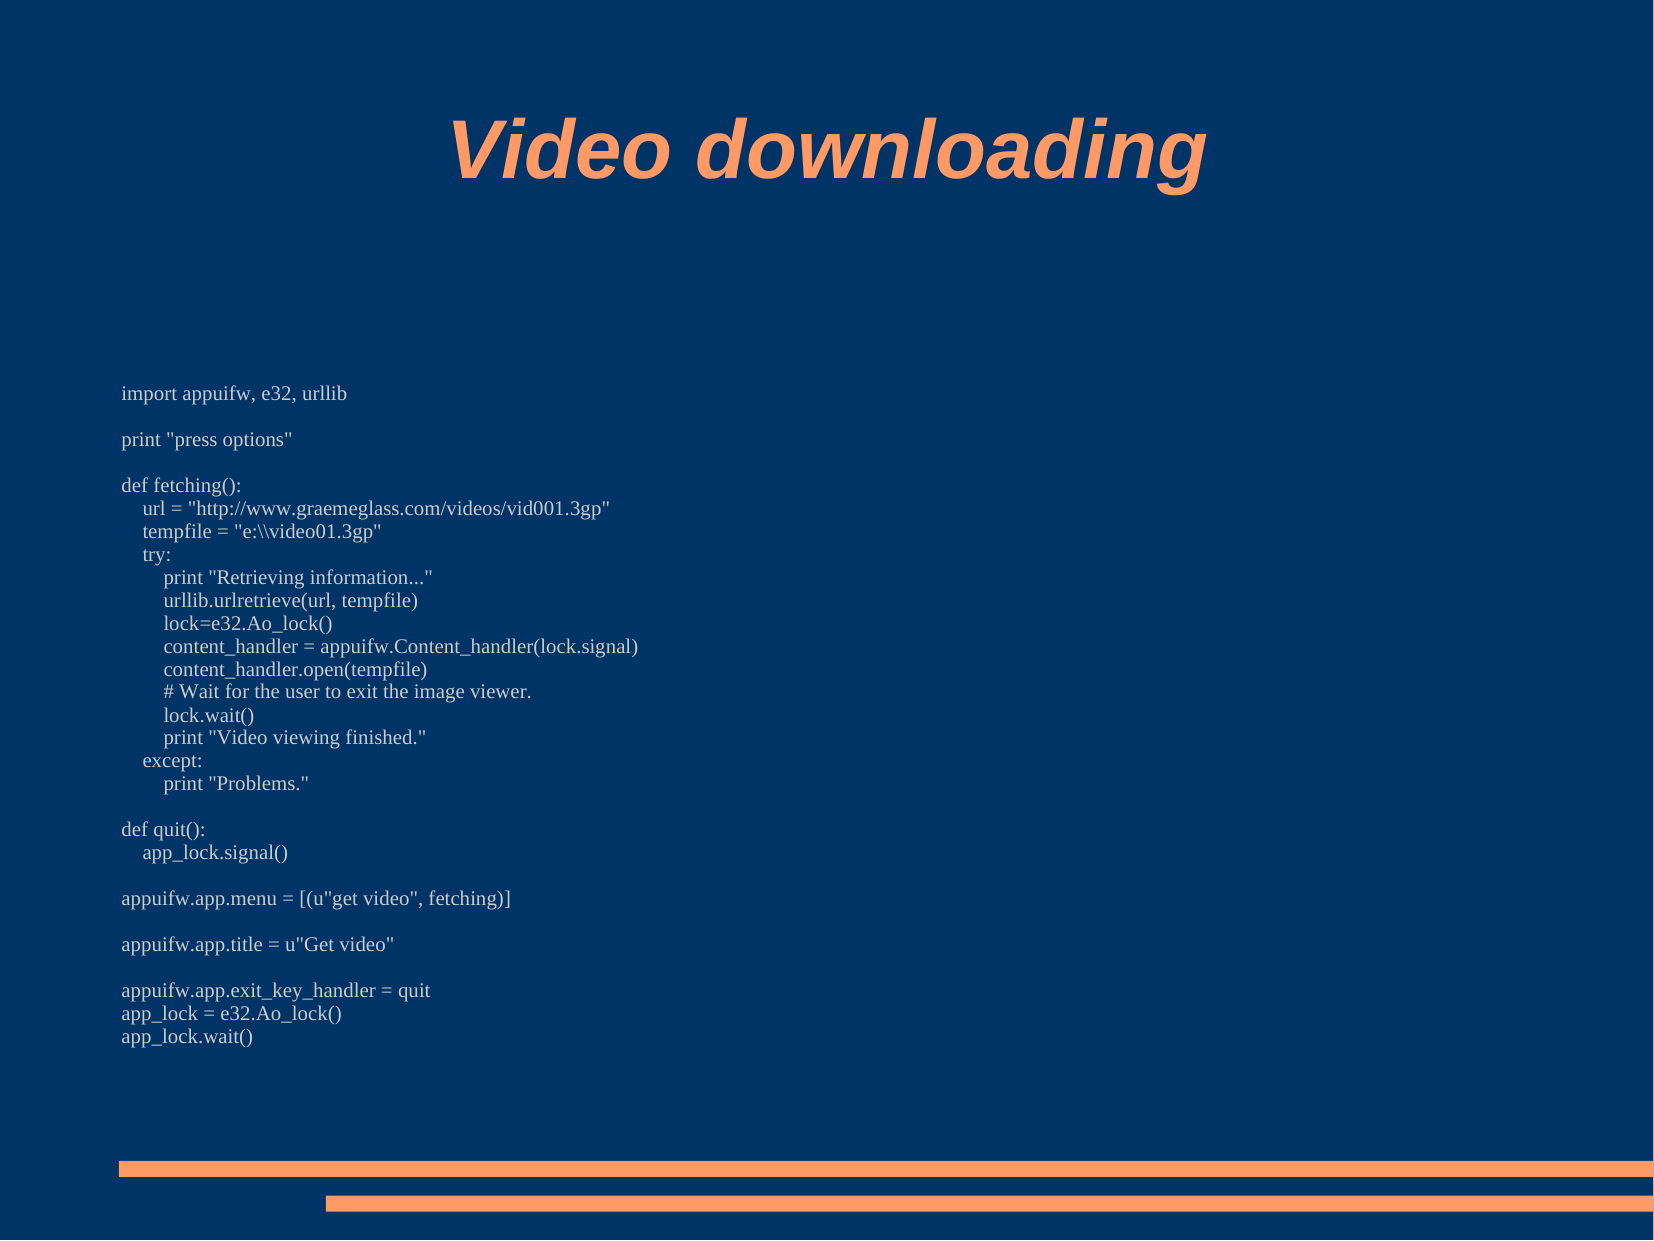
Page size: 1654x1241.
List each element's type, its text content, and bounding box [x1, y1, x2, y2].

title Video downloading [121, 53, 1534, 247]
subtitle import appuifw, e32, urllib print "press options" def fetching(): url = "http://www.graemeglass.com/videos/vid001.3gp" tempfile = "e:\\video01.3gp" try: print "Retrieving information..." urllib.urlretrieve(url, tempfile) lock=e32.Ao_lock() content_handler = appuifw.Content_handler(lock.signal) content_handler.open(tempfile) # Wait for the user to exit the image viewer. lock.wait() print "Video viewing finished." except: print "Problems." def quit(): app_lock.signal() appuifw.app.menu = [(u"get video", fetching)] appuifw.app.title = u"Get video" appuifw.app.exit_key_handler = quit app_lock = e32.Ao_lock() app_lock.wait() [121, 291, 1561, 1162]
